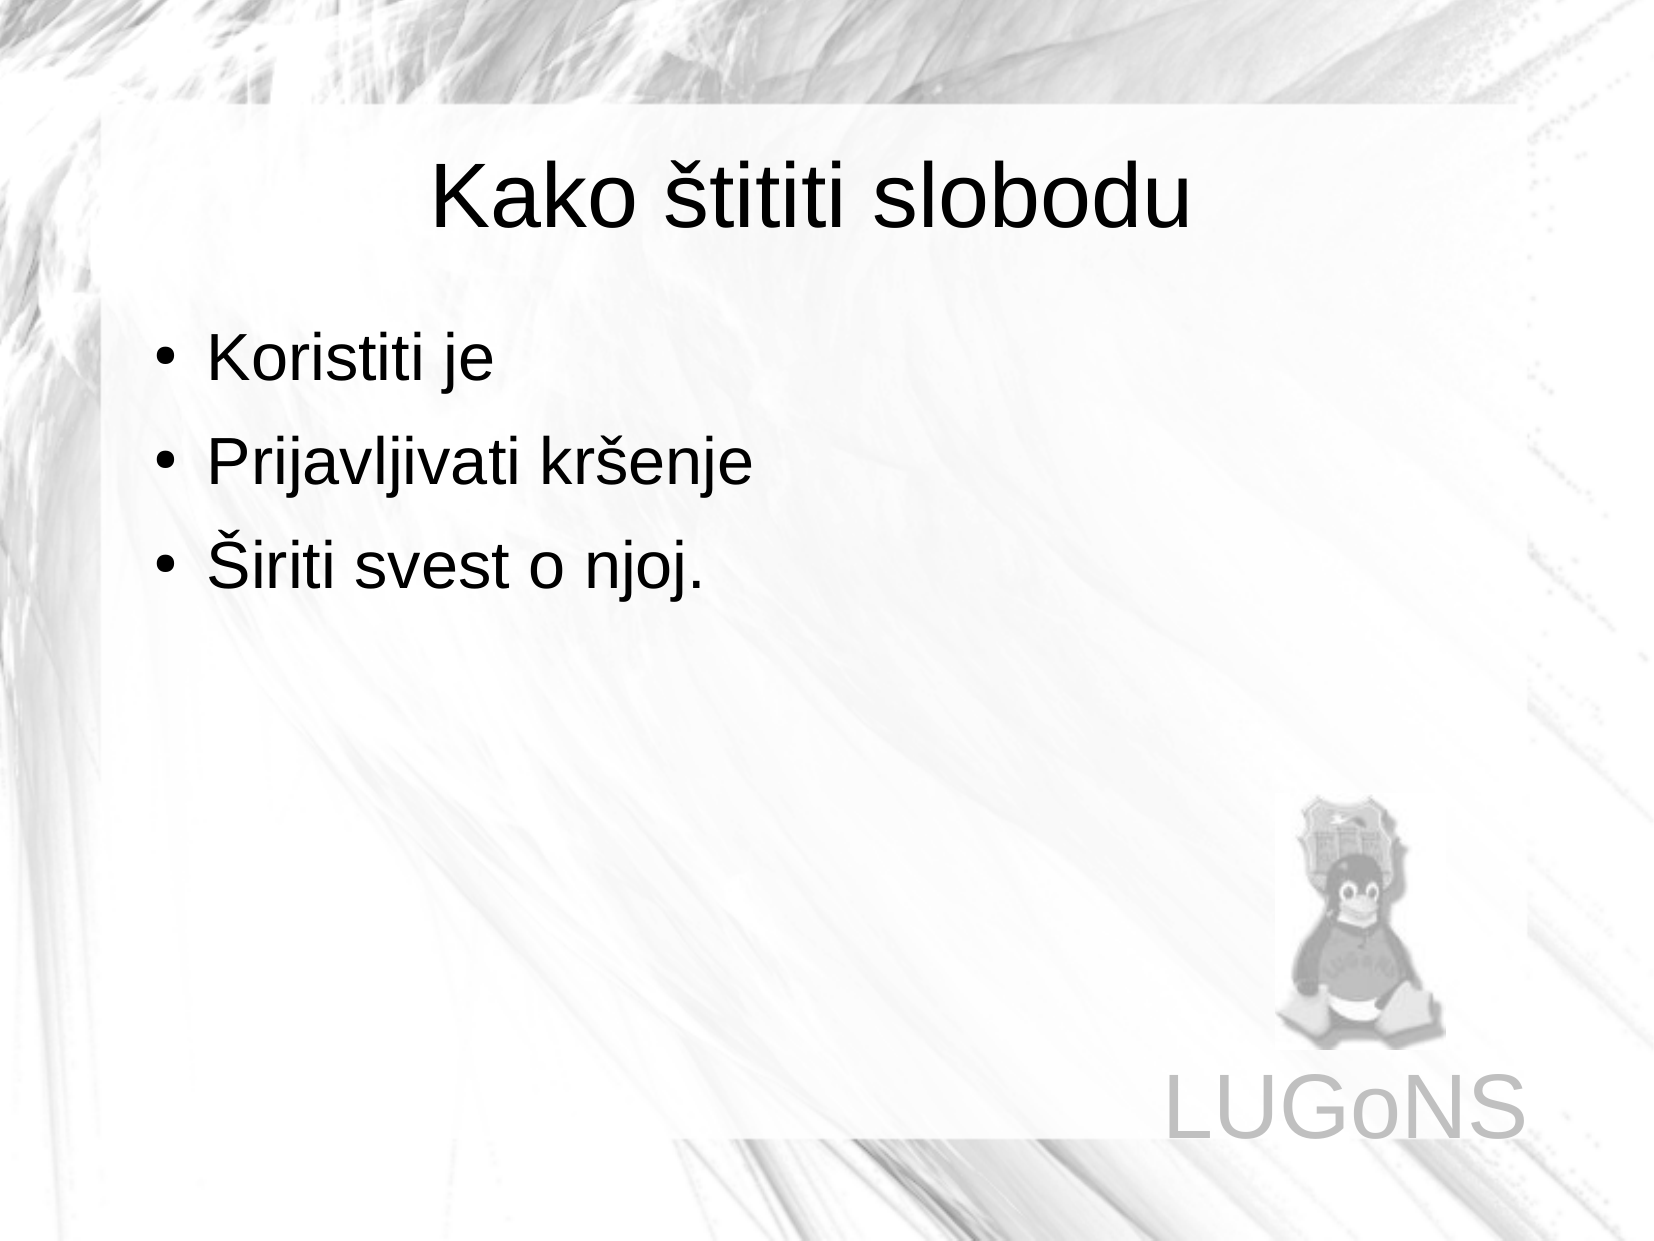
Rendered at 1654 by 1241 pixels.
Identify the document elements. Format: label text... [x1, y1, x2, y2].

title LUGoNS [1162, 1050, 1538, 1163]
title Kako štititi slobodu [118, 119, 1506, 273]
picture [0, 0, 1654, 1241]
list Koristiti je Prijavljivati kršenje Širiti svest o njoj. [118, 319, 1571, 1124]
